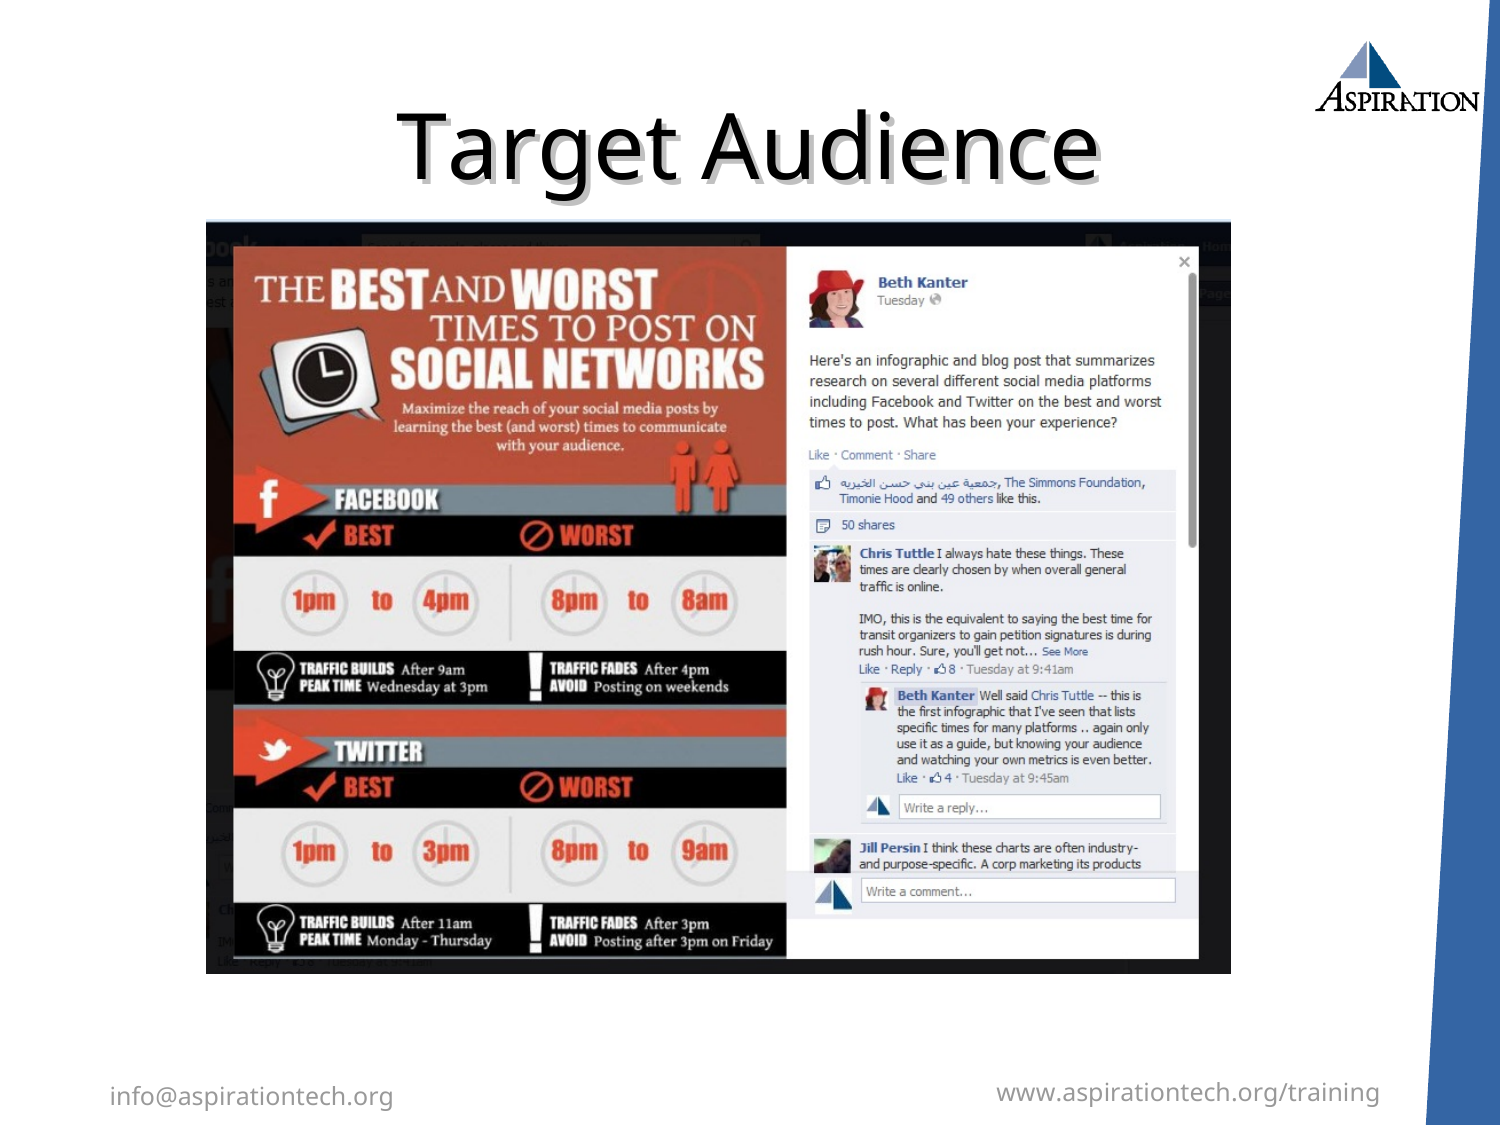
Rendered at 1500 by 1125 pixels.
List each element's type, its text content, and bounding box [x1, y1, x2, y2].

picture [206, 219, 1231, 974]
picture [1315, 41, 1480, 120]
title Target Audience [74, 44, 1425, 233]
